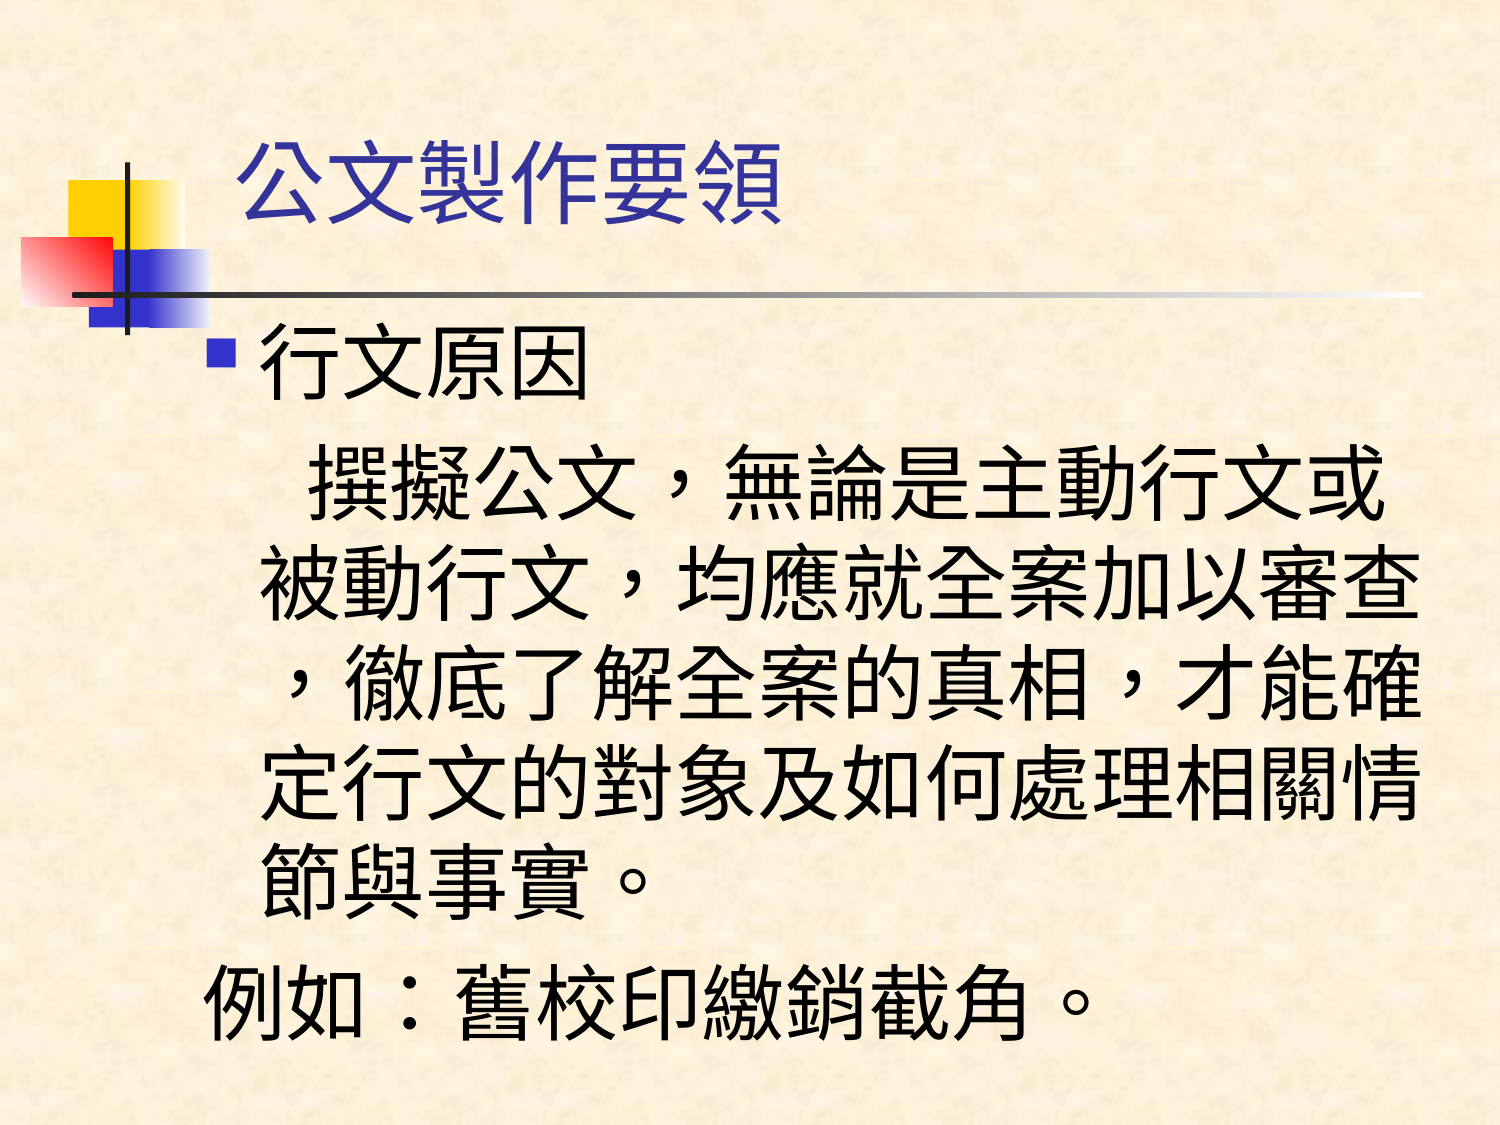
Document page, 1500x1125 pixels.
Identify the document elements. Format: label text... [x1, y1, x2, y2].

picture [0, 0, 1500, 1125]
title 公文製作要領 [218, 101, 1468, 244]
list 行文原因 撰擬公文，無論是主動行文或被動行文，均應就全案加以審查，徹底了解全案的真相，才能確定行文的對象及如何處理相關情節與事實。 例如：舊校印繳銷截角。 [187, 302, 1463, 1083]
